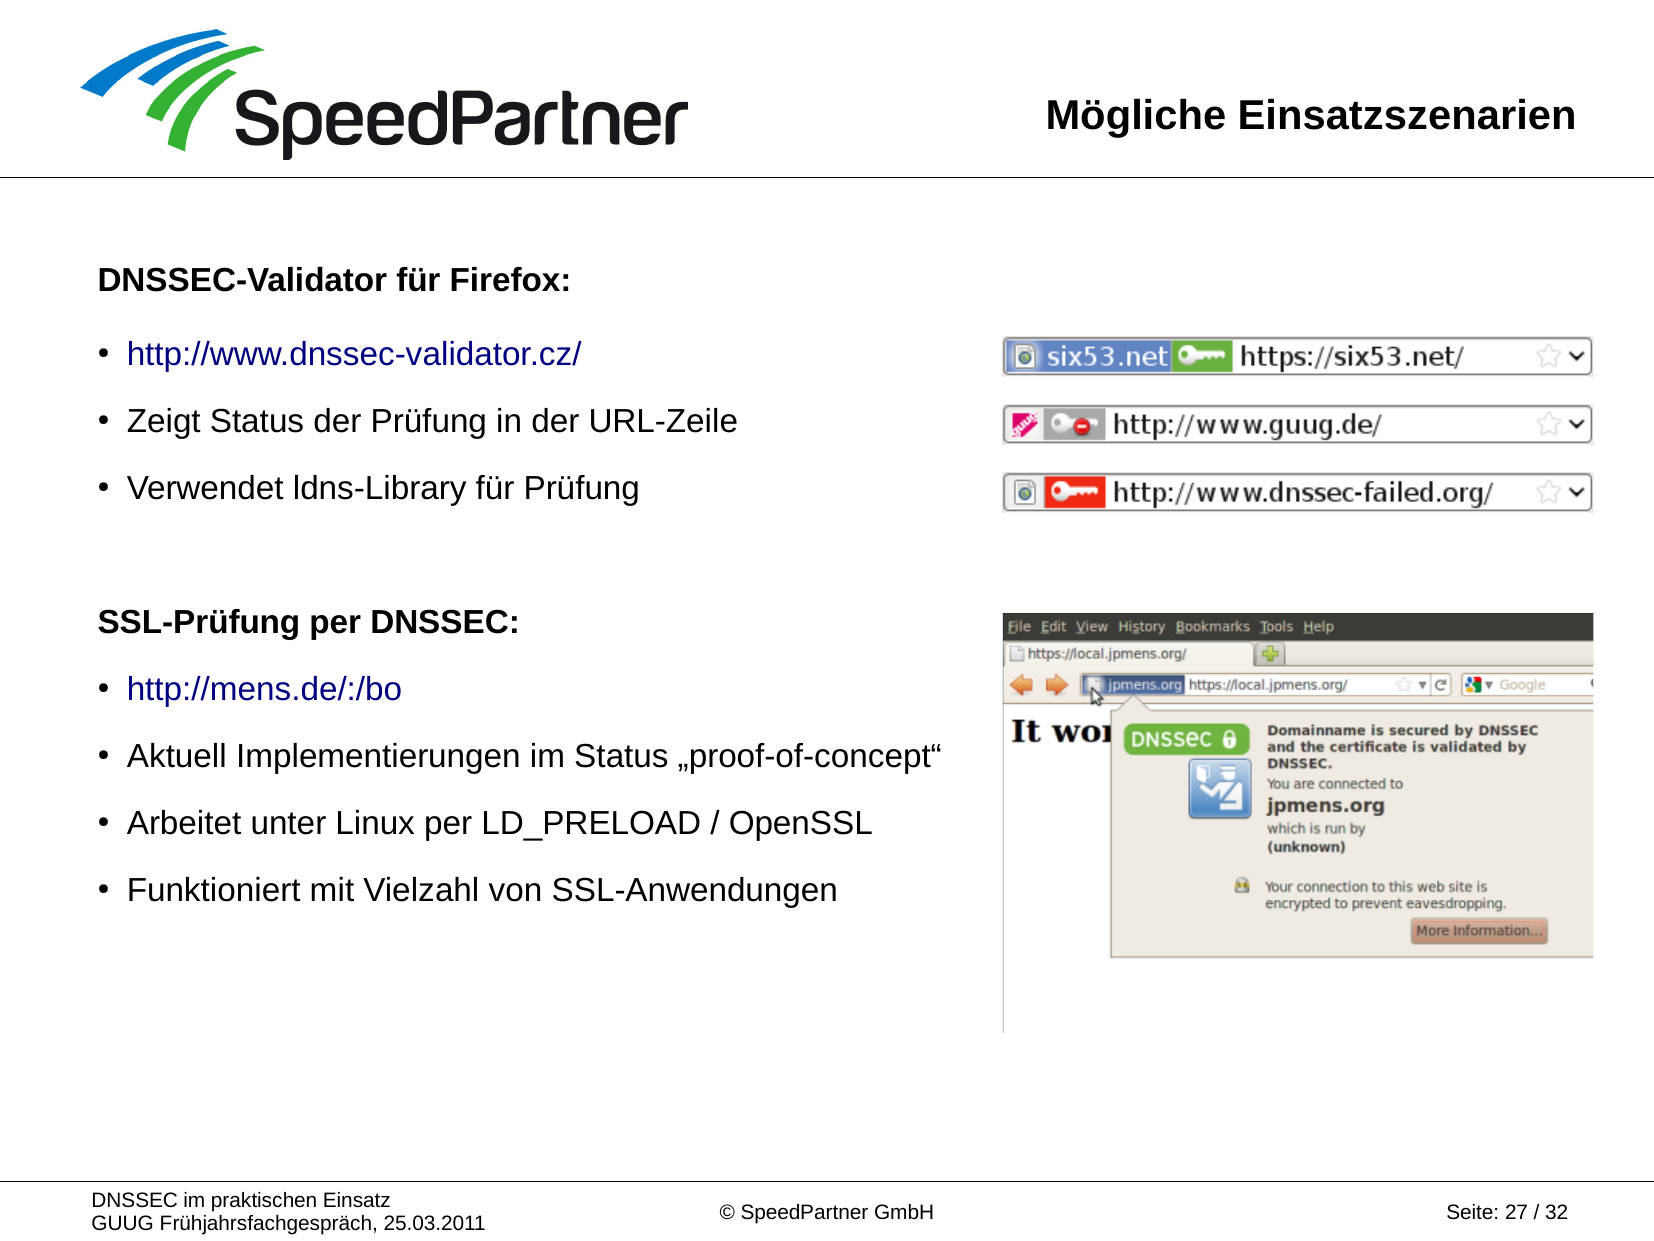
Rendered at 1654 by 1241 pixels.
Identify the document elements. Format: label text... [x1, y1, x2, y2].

picture [80, 29, 688, 160]
title Mögliche Einsatzszenarien [590, 70, 1577, 160]
picture [1002, 472, 1594, 513]
picture [1002, 404, 1594, 445]
text_box DNSSEC-Validator für Firefox: http://www.dnssec-validator.cz/ Zeigt Status der Prüfung in der URL-Zeile Verwendet ldns-Library für Prüfung SSL-Prüfung per DNSSEC: http://mens.de/:/bo Aktuell Implementierungen im Status „proof-of-concept“ Arbeitet unter Linux per LD_PRELOAD / OpenSSL Funktioniert mit Vielzahl von SSL-Anwendungen [82, 253, 1565, 1151]
picture [1002, 613, 1594, 1033]
picture [1002, 336, 1594, 377]
